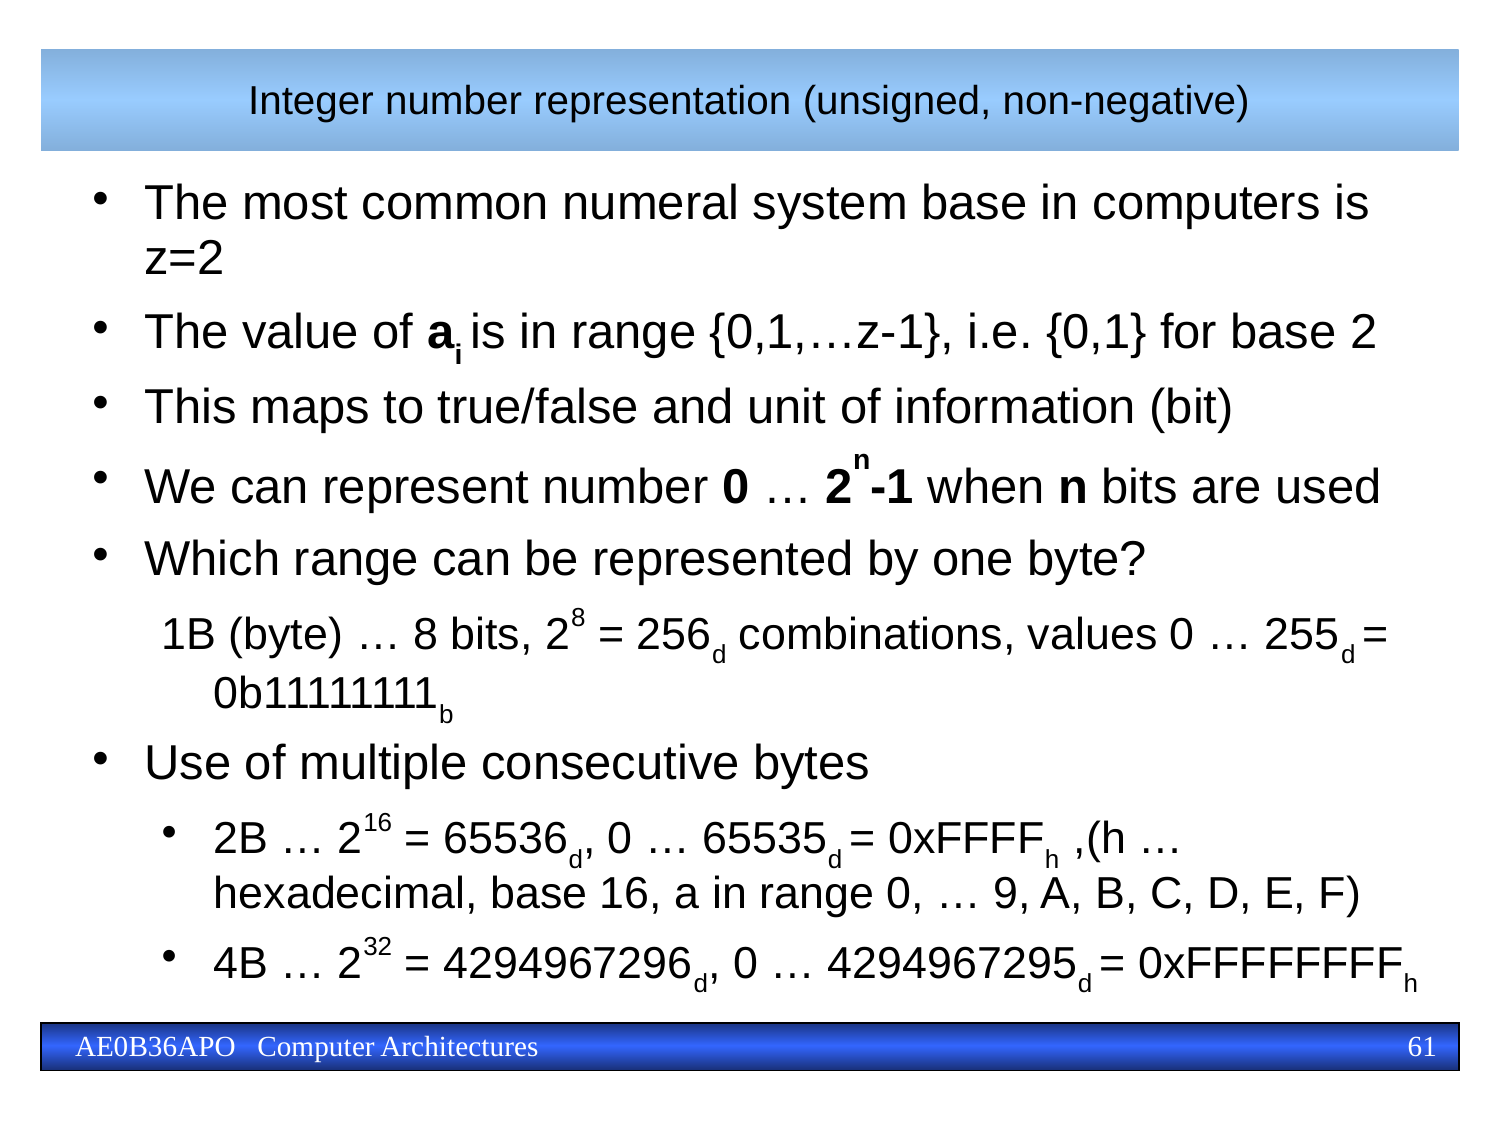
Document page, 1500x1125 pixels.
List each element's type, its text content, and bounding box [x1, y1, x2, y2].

text_box <number> [1149, 1023, 1438, 1071]
list The most common numeral system base in computers is z=2 The value of ai is in range {0,1,…z-1}, i.e. {0,1} for base 2 This maps to true/false and unit of information (bit) We can represent number 0 … 2n-1 when n bits are used Which range can be represented by one byte? 1B (byte) … 8 bits, 28 = 256d combinations, values 0 … 255d = 0b11111111b Use of multiple consecutive bytes 2B … 216 = 65536d, 0 … 65535d = 0xFFFFh ,(h … hexadecimal, base 16, a in range 0, … 9, A, B, C, D, E, F) 4B … 232 = 4294967296d, 0 … 4294967295d = 0xFFFFFFFFh [75, 172, 1426, 1025]
text_box AE0B36APO Computer Architectures [74, 1023, 638, 1071]
title Integer number representation (unsigned, non-negative) [41, 49, 1459, 151]
